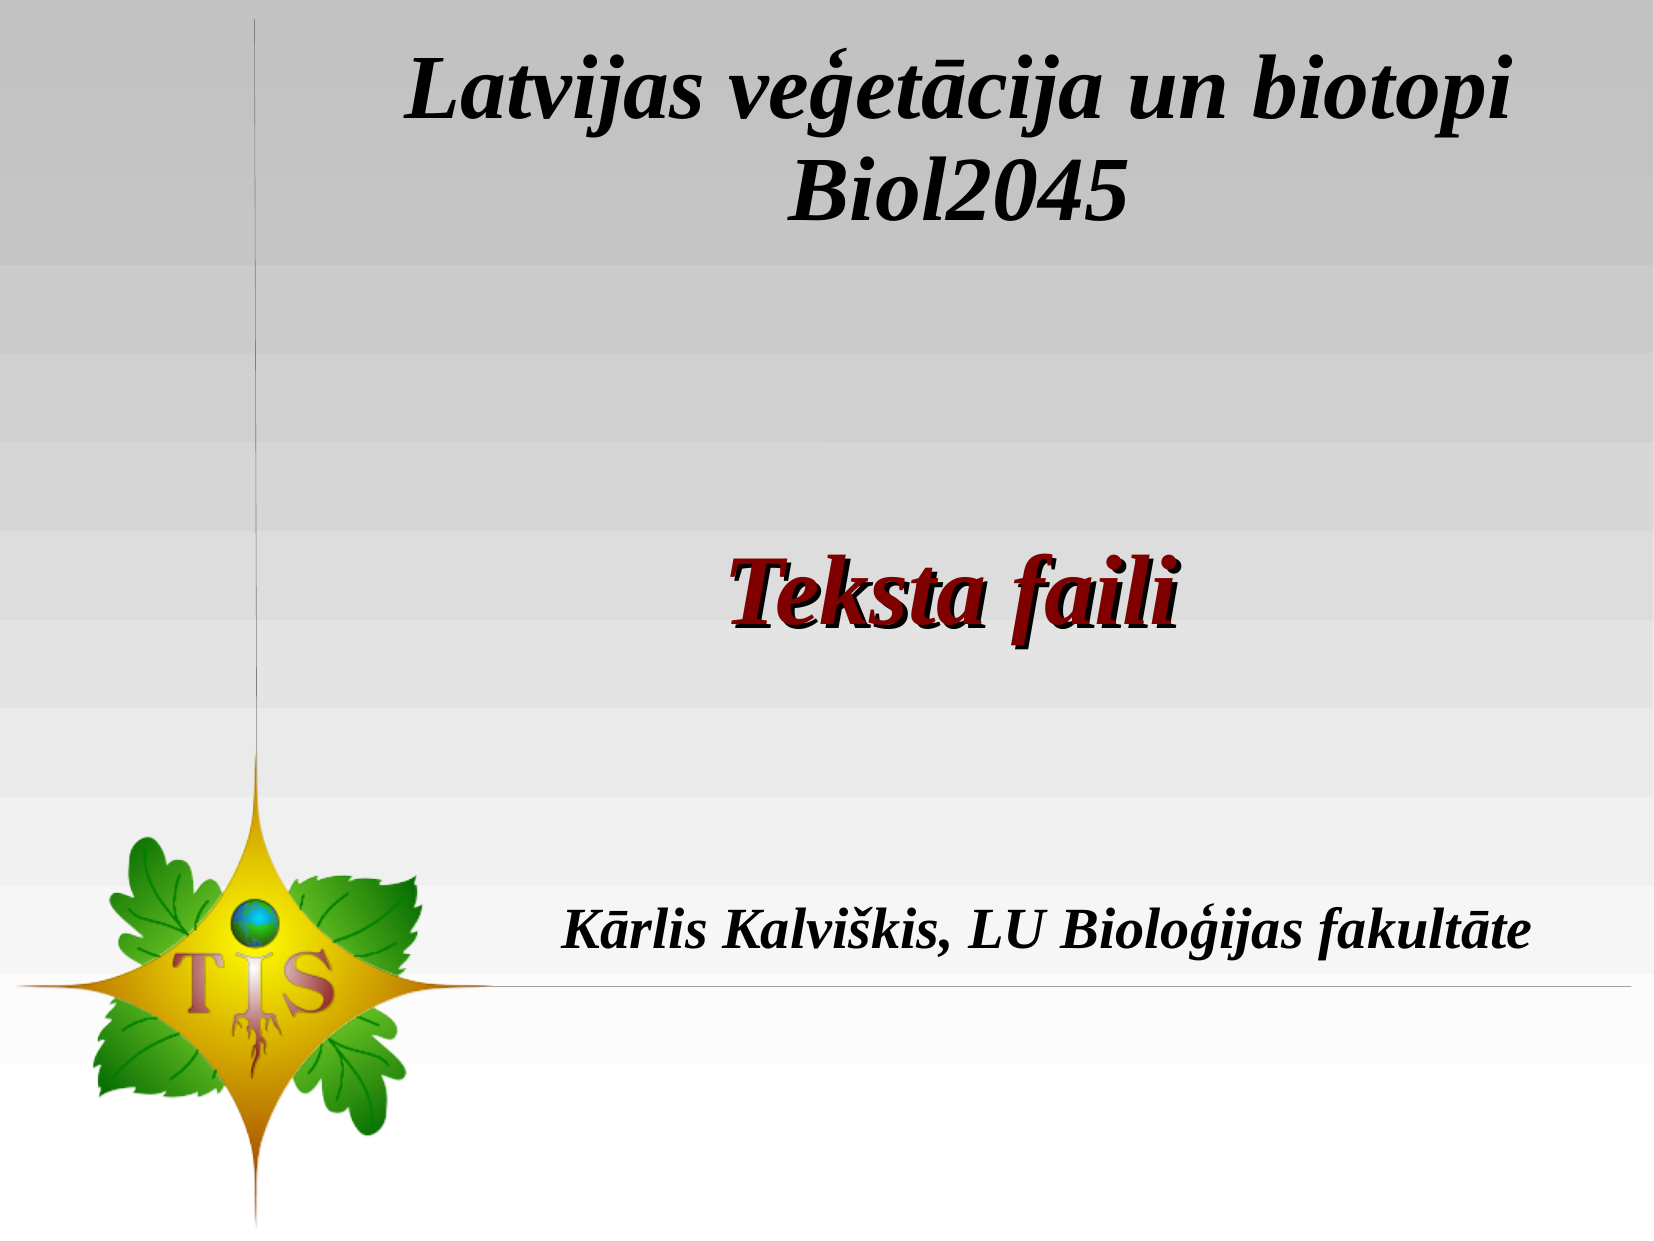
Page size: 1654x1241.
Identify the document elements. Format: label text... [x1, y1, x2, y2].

picture [0, 0, 1654, 1241]
title Teksta faili [295, 324, 1607, 857]
